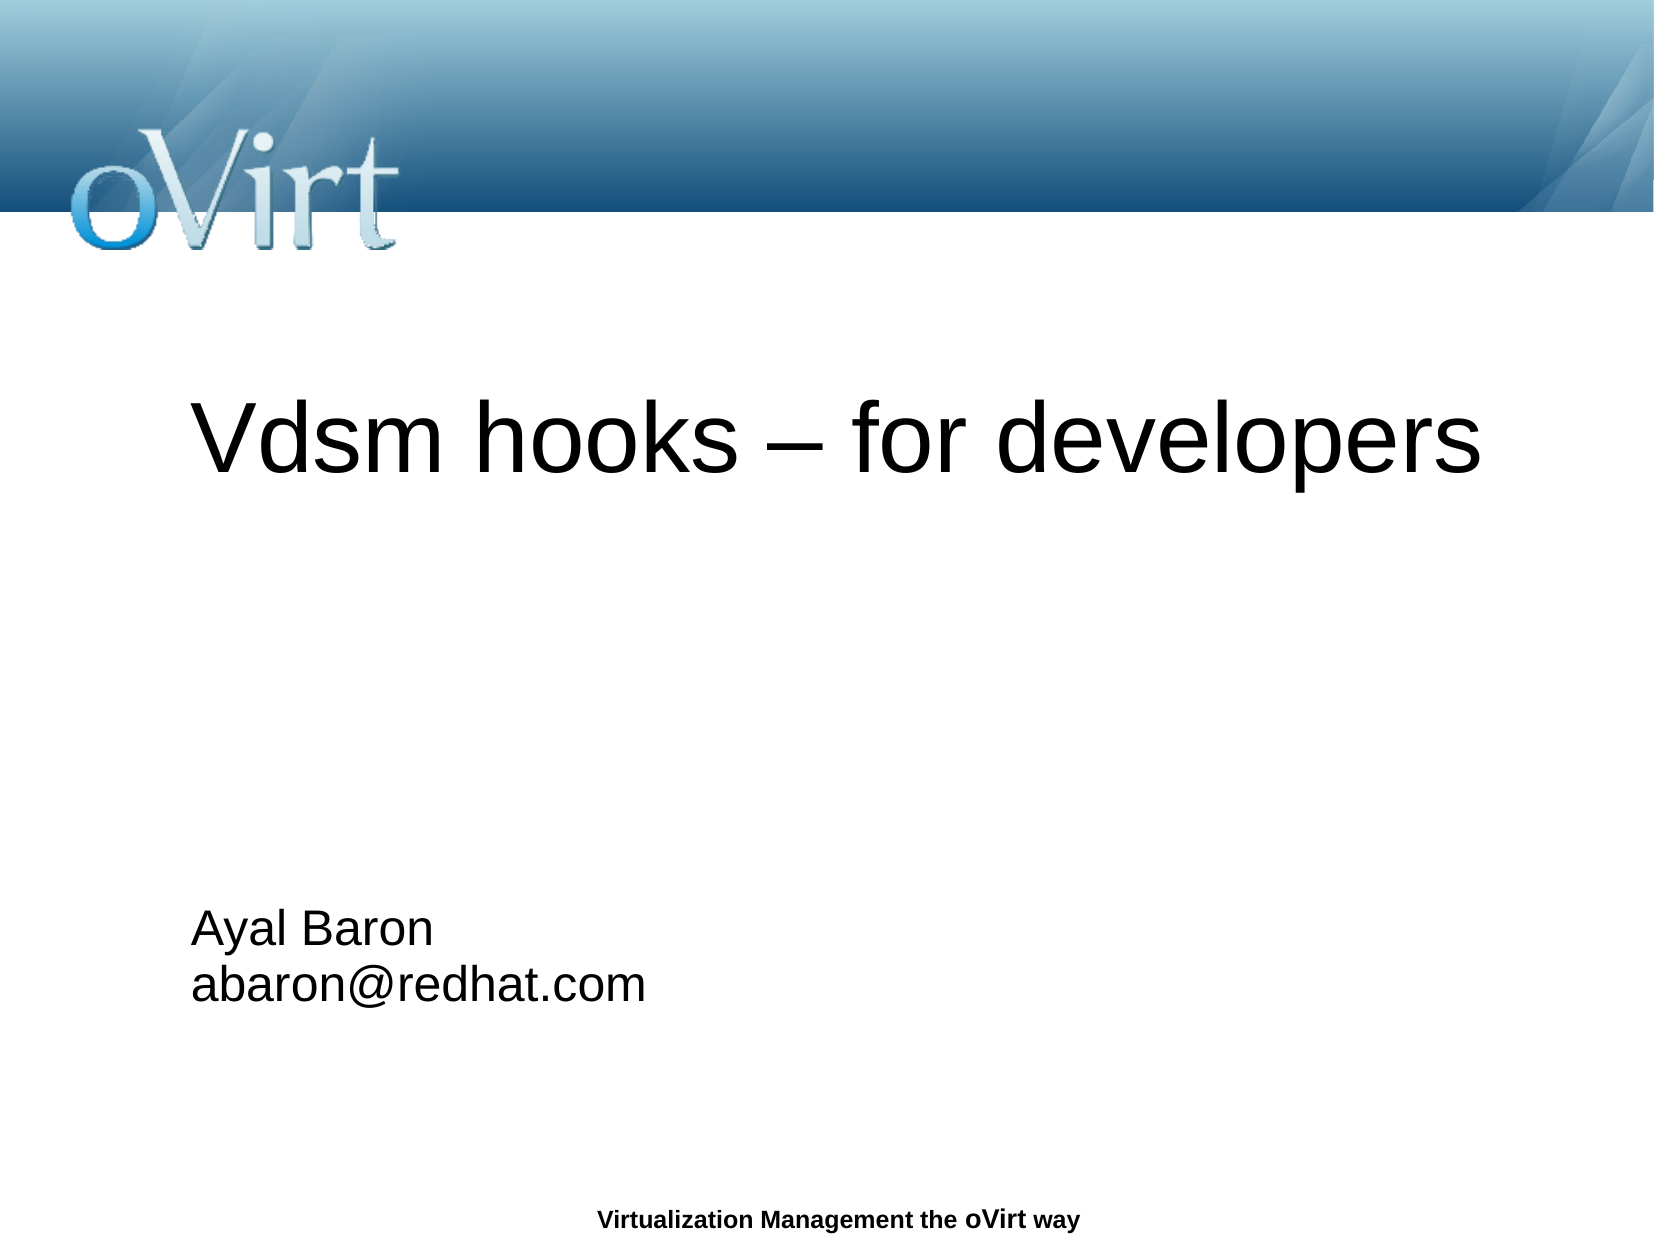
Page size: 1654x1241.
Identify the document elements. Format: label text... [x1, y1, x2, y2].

text_box Vdsm hooks – for developers [175, 374, 1549, 510]
text_box Ayal Baron abaron@redhat.com [176, 669, 1549, 1029]
picture [0, 0, 1654, 250]
